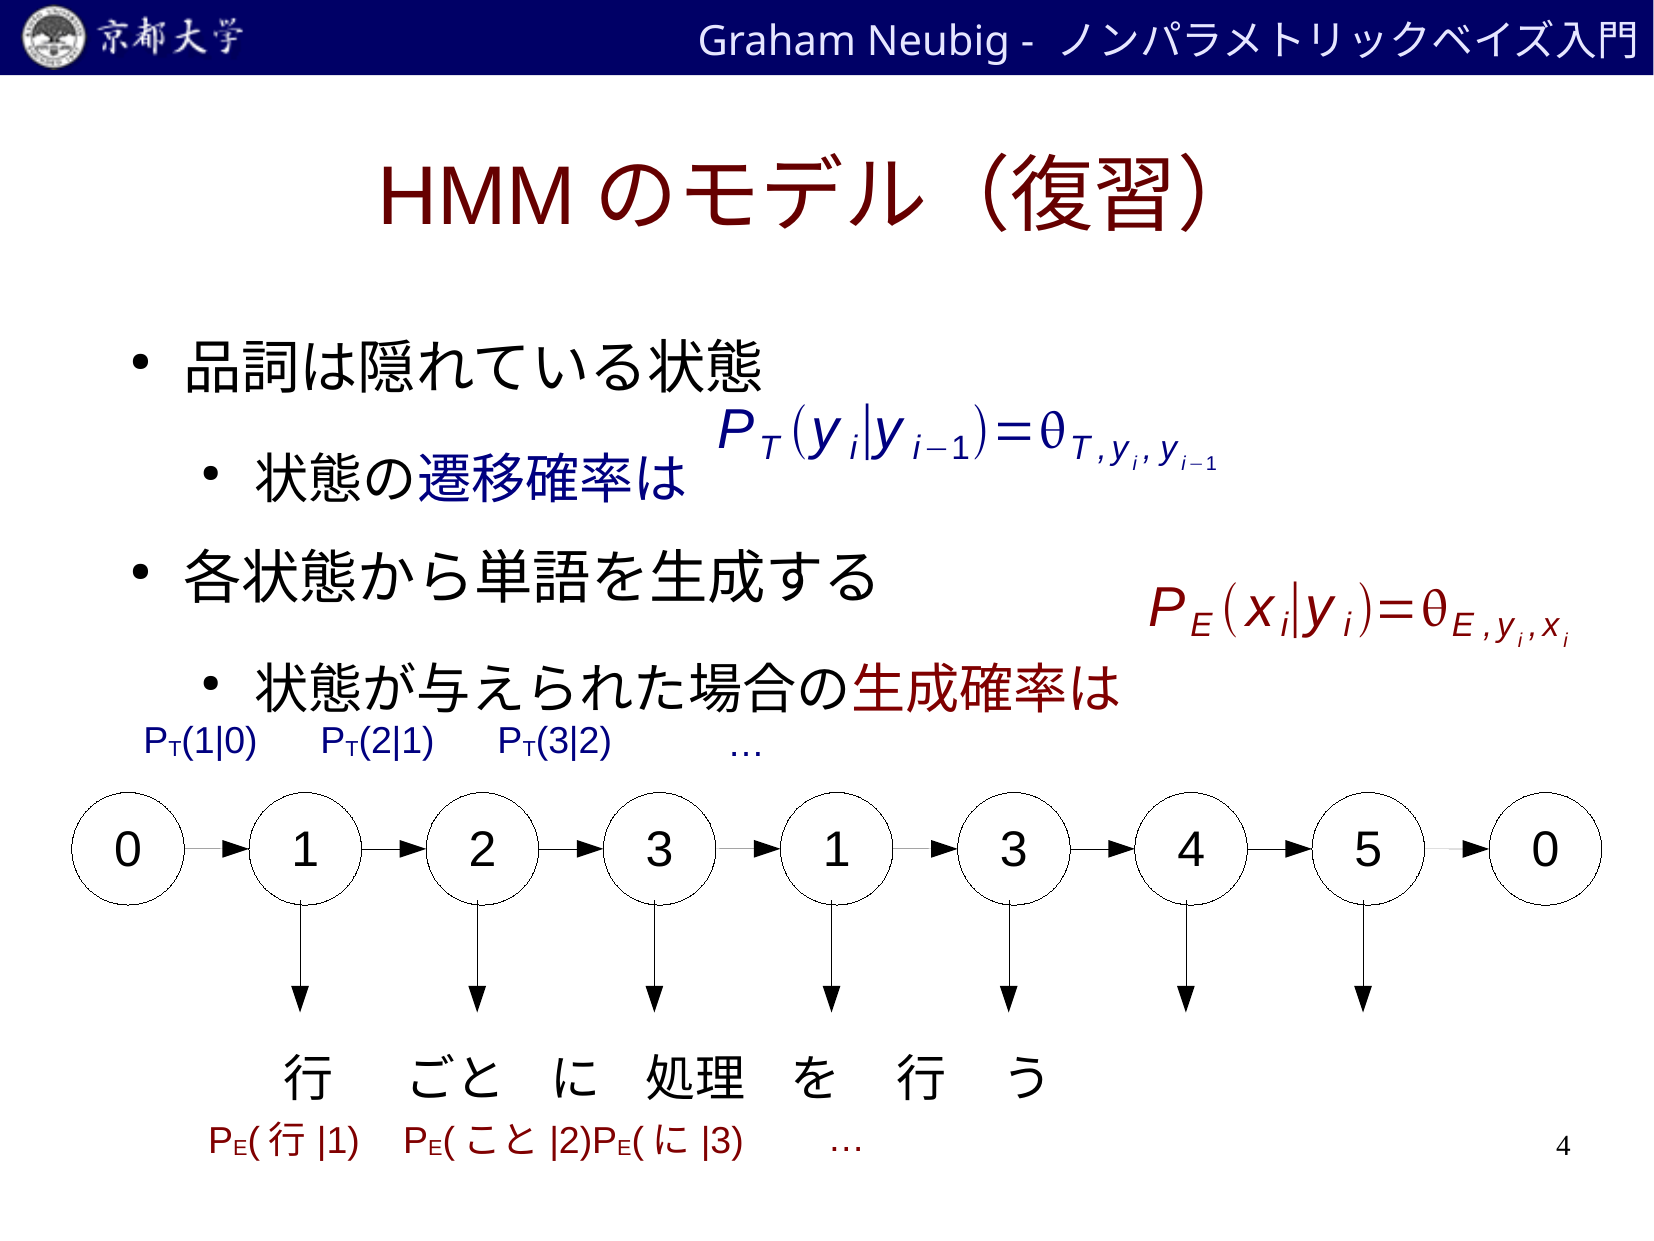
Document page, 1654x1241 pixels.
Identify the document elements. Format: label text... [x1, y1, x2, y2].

text_box 1 [249, 792, 362, 906]
text_box PT(1|0) [128, 712, 273, 782]
text_box 3 [957, 792, 1071, 906]
text_box PE(行|1) [193, 1102, 373, 1172]
text_box PE(こと|2) [388, 1102, 577, 1172]
picture [0, 0, 247, 70]
text_box … [813, 1110, 881, 1169]
text_box … [712, 714, 780, 773]
text_box 行 ごと に 処理 を 行 う [250, 1031, 1654, 1100]
text_box PT(2|1) [305, 712, 450, 782]
text_box 4 [1134, 792, 1248, 906]
text_box 2 [426, 792, 539, 906]
title HMMのモデル（復習） [75, 100, 1564, 277]
chart [703, 395, 1229, 474]
text_box 1 [780, 792, 893, 906]
text_box 5 [1311, 792, 1425, 906]
text_box 0 [71, 792, 185, 906]
text_box 3 [603, 792, 716, 906]
list 品詞は隠れている状態 状態の遷移確率は 各状態から単語を生成する 状態が与えられた場合の生成確率は [112, 321, 1601, 849]
chart [1134, 573, 1582, 652]
text_box PE(に|3) [577, 1102, 756, 1172]
text_box PT(3|2) [482, 712, 627, 782]
text_box 0 [1489, 792, 1602, 906]
list 品詞は隠れている状態 状態の遷移確率は 各状態から単語を生成する 状態が与えられた場合の生成確率は [112, 849, 1601, 1126]
